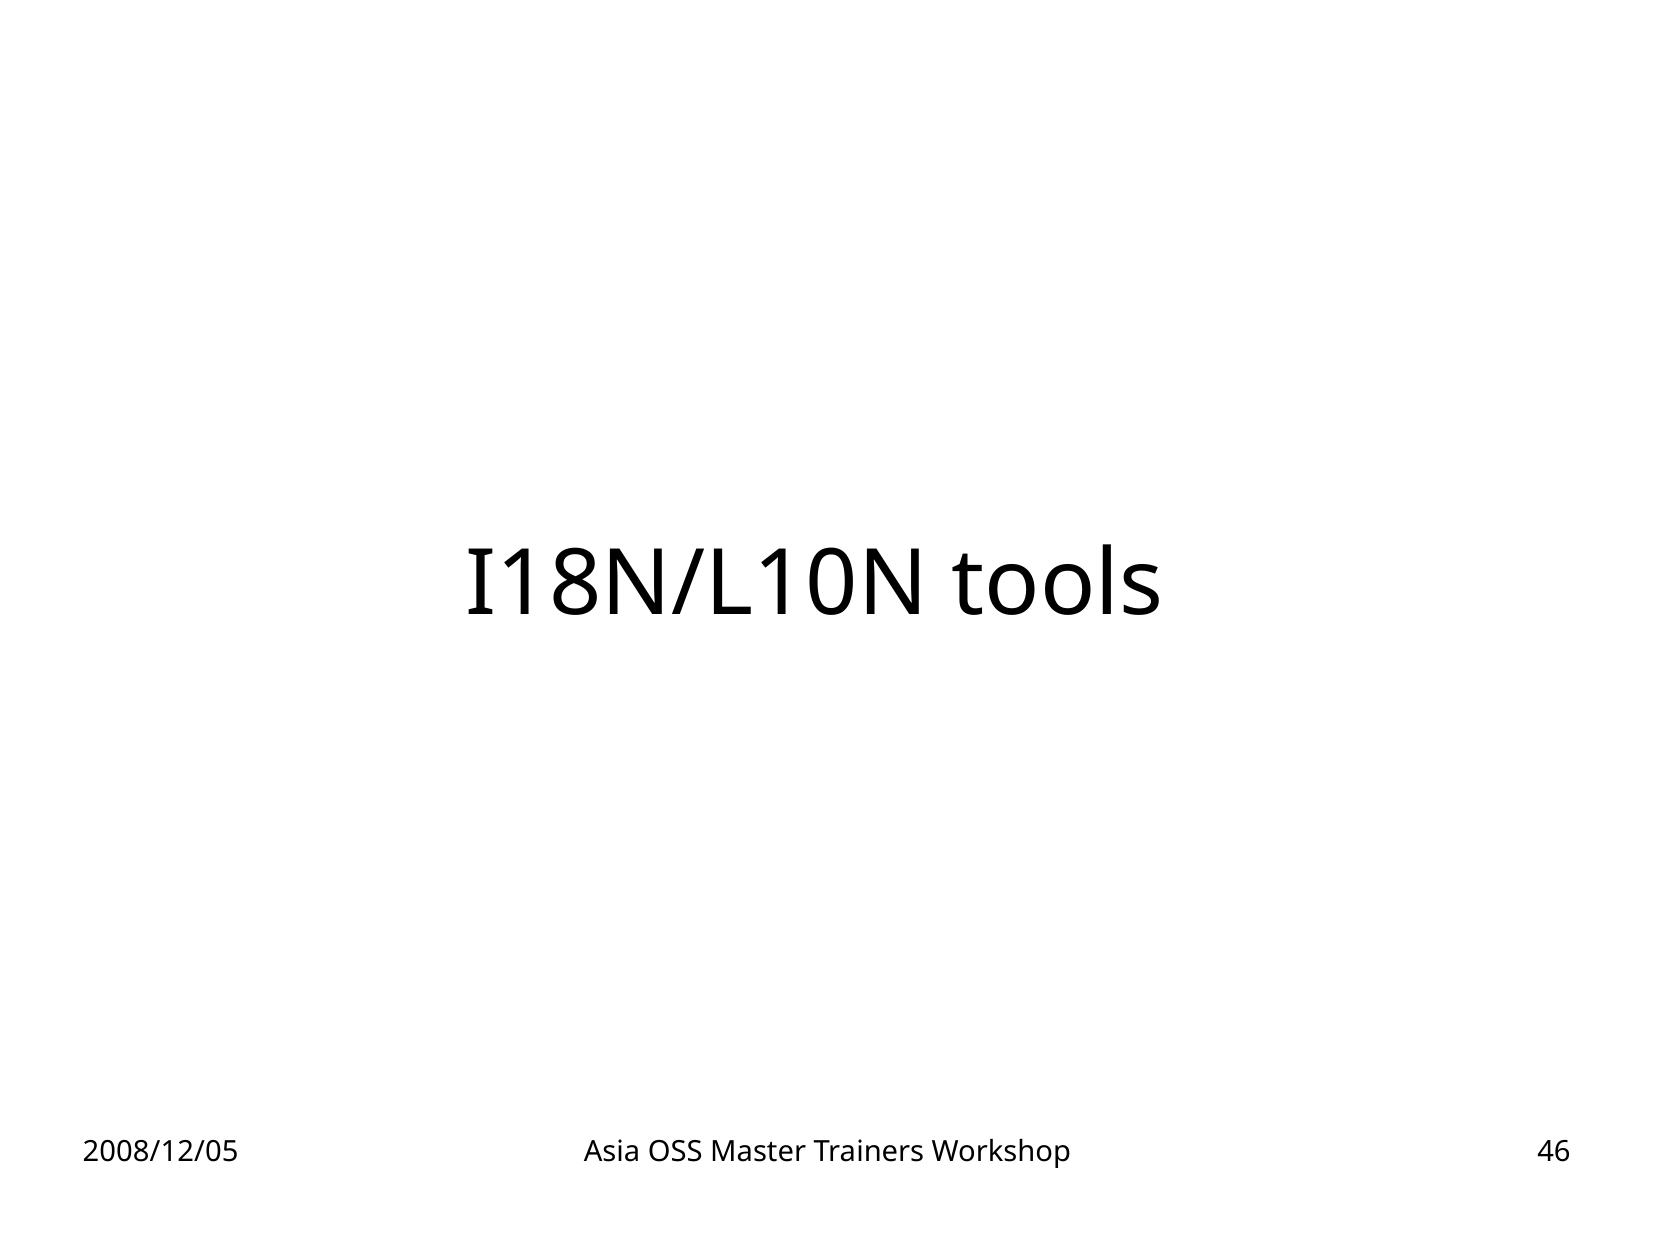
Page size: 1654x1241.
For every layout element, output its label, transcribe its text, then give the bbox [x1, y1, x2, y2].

title I18N/L10N tools [82, 49, 1571, 1109]
